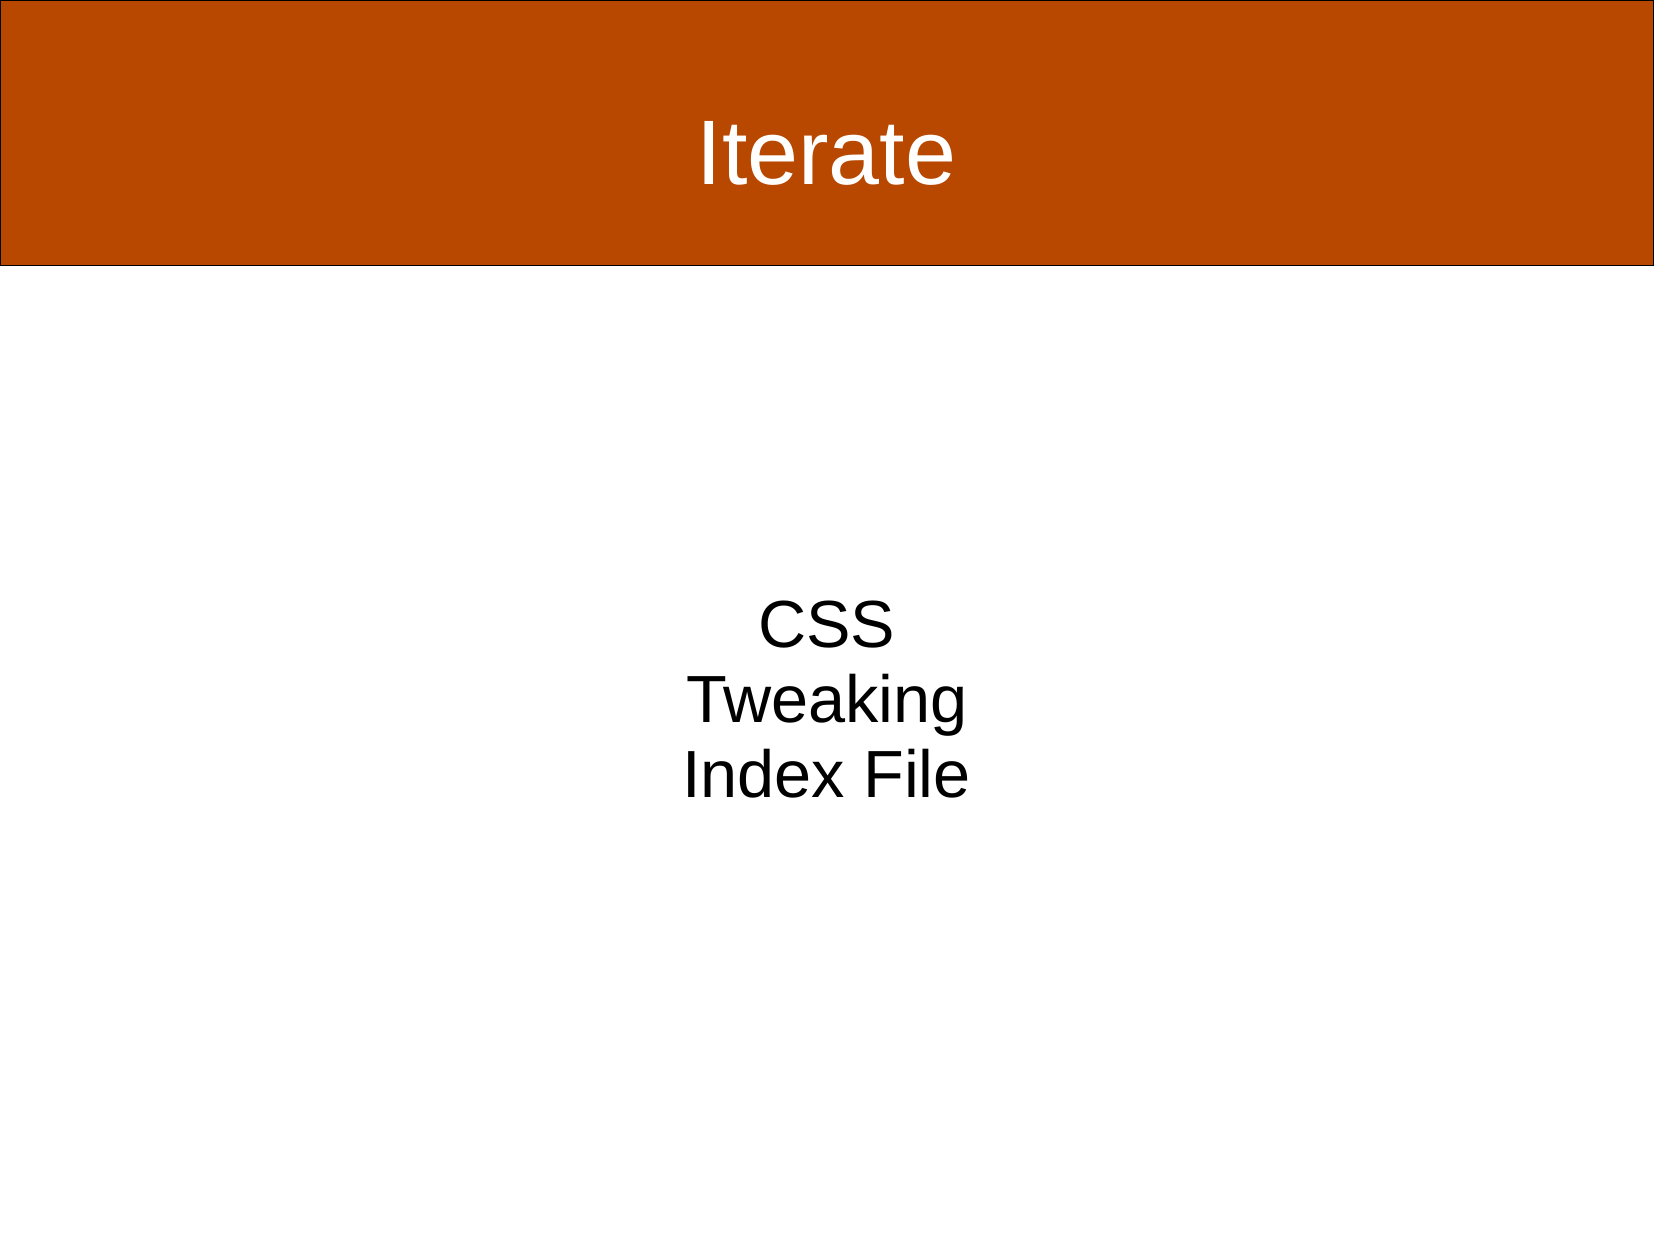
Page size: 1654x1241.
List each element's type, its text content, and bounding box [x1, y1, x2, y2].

subtitle CSS Tweaking Index File [82, 297, 1571, 1102]
title Iterate [82, 56, 1571, 250]
